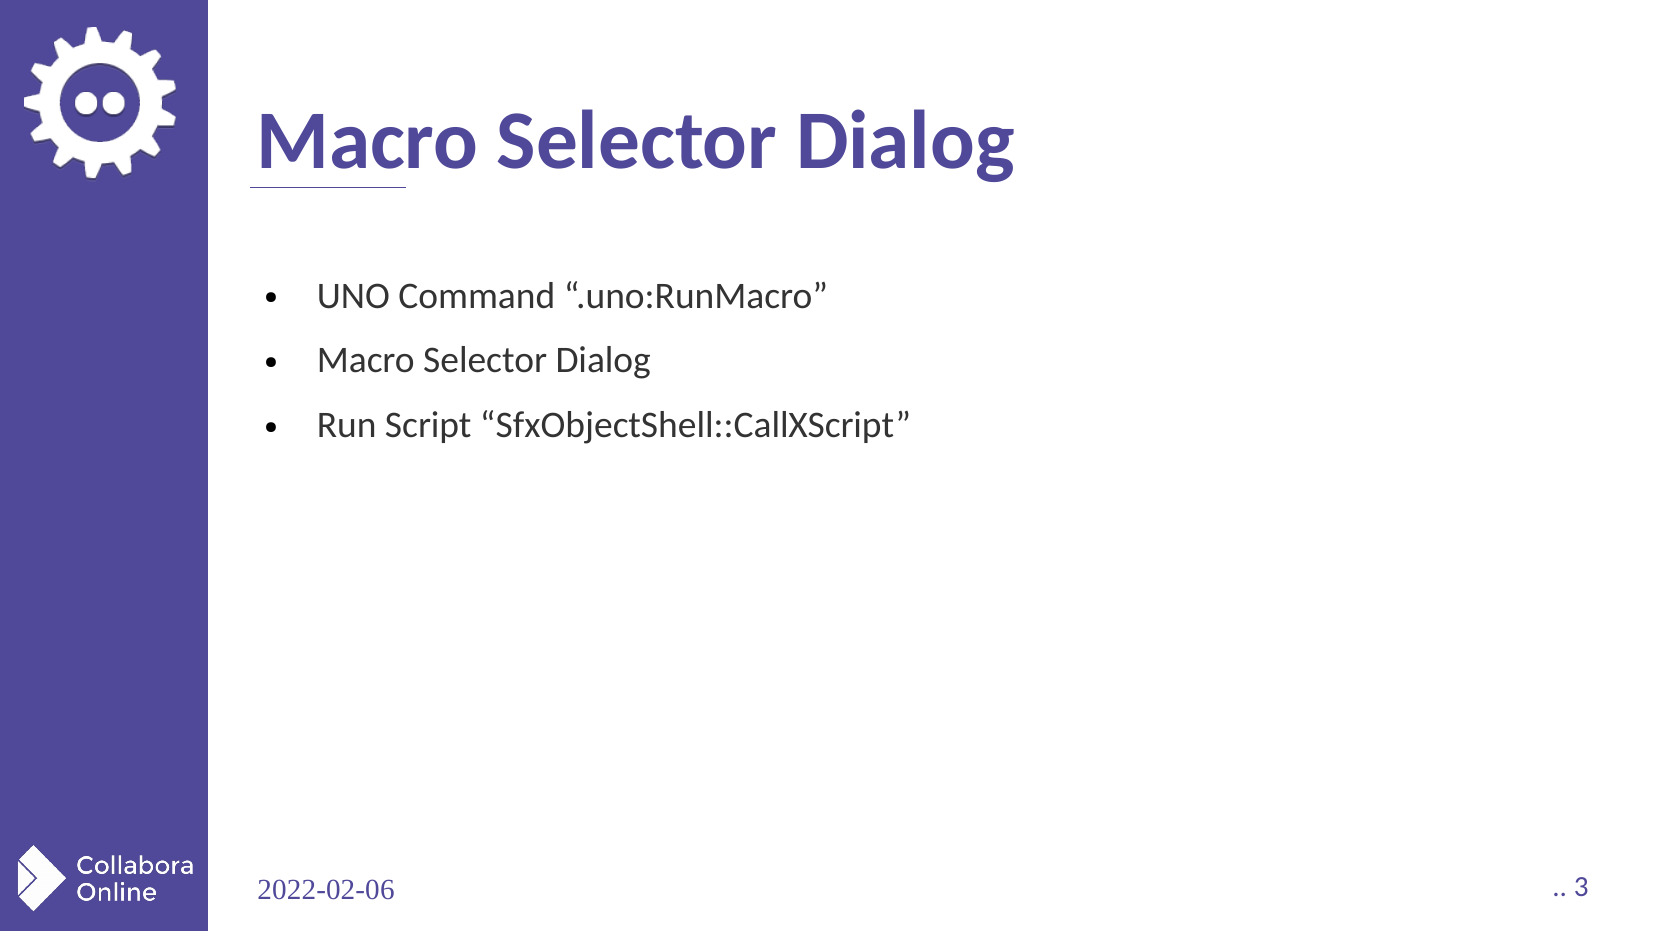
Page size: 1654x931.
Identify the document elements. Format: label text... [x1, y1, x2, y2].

list UNO Command “.uno:RunMacro” Macro Selector Dialog Run Script “SfxObjectShell::CallXScript” [246, 210, 916, 832]
title Macro Selector Dialog [256, 57, 1654, 189]
picture [24, 27, 181, 182]
picture [13, 840, 197, 916]
